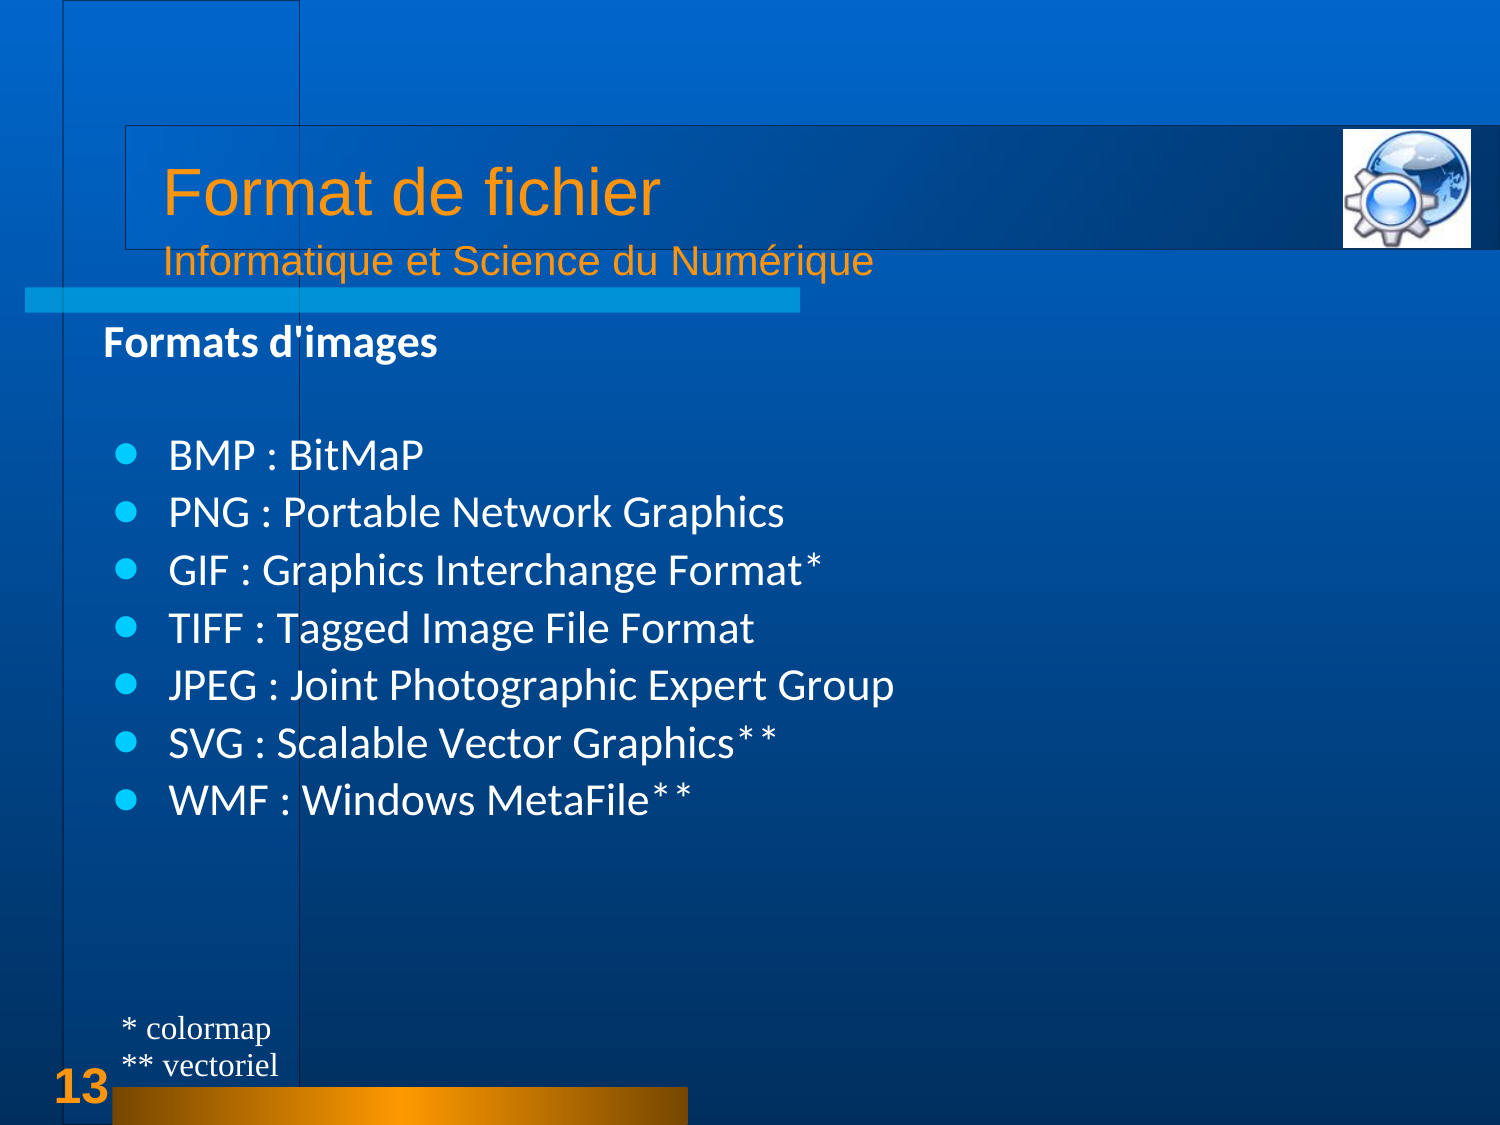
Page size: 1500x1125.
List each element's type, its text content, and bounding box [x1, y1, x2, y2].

text_box Formats d'images [88, 316, 1300, 406]
text_box * colormap ** vectoriel [106, 1002, 1418, 1093]
text_box BMP : BitMaP PNG : Portable Network Graphics GIF : Graphics Interchange Format* TIFF : Tagged Image File Format JPEG : Joint Photographic Expert Group SVG : Scalable Vector Graphics** WMF : Windows MetaFile** [112, 436, 1388, 961]
picture [1343, 129, 1471, 248]
